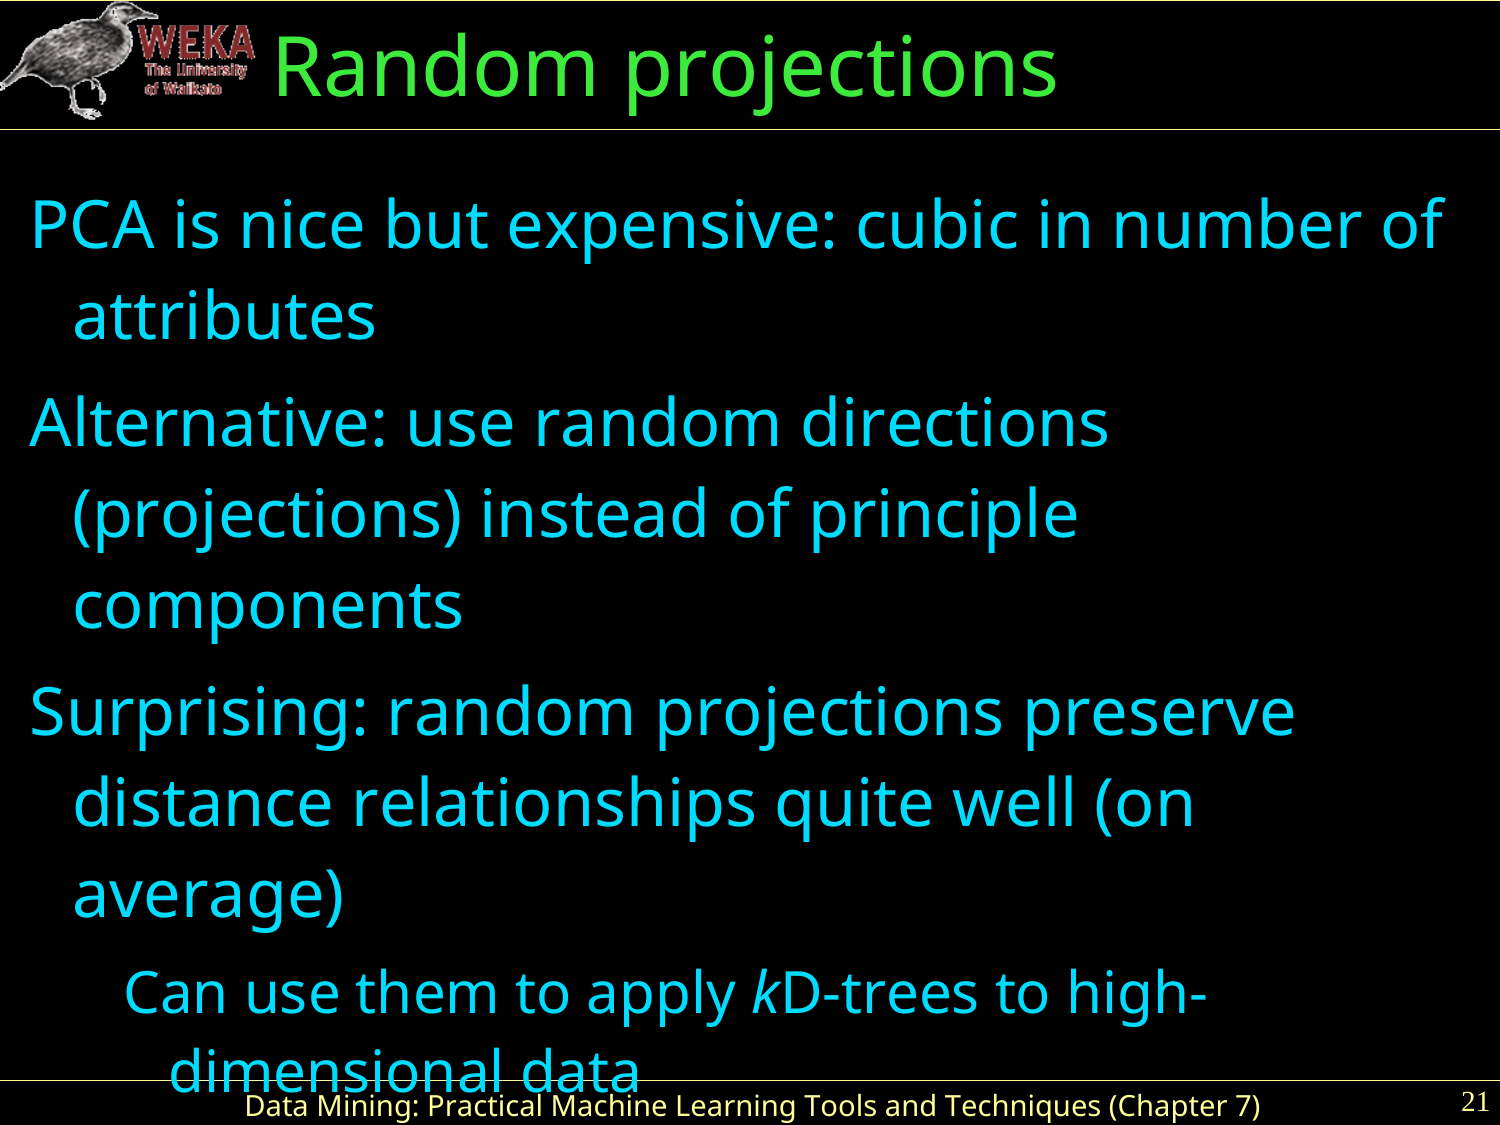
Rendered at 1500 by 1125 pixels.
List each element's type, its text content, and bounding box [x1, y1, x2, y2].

picture [0, 1, 266, 129]
list PCA is nice but expensive: cubic in number of attributes Alternative: use random directions (projections) instead of principle components Surprising: random projections preserve distance relationships quite well (on average) Can use them to apply kD-trees to high-dimensional data Can improve stability by using ensemble of models based on different projections [29, 177, 1477, 1093]
title Random projections [295, 0, 1486, 159]
